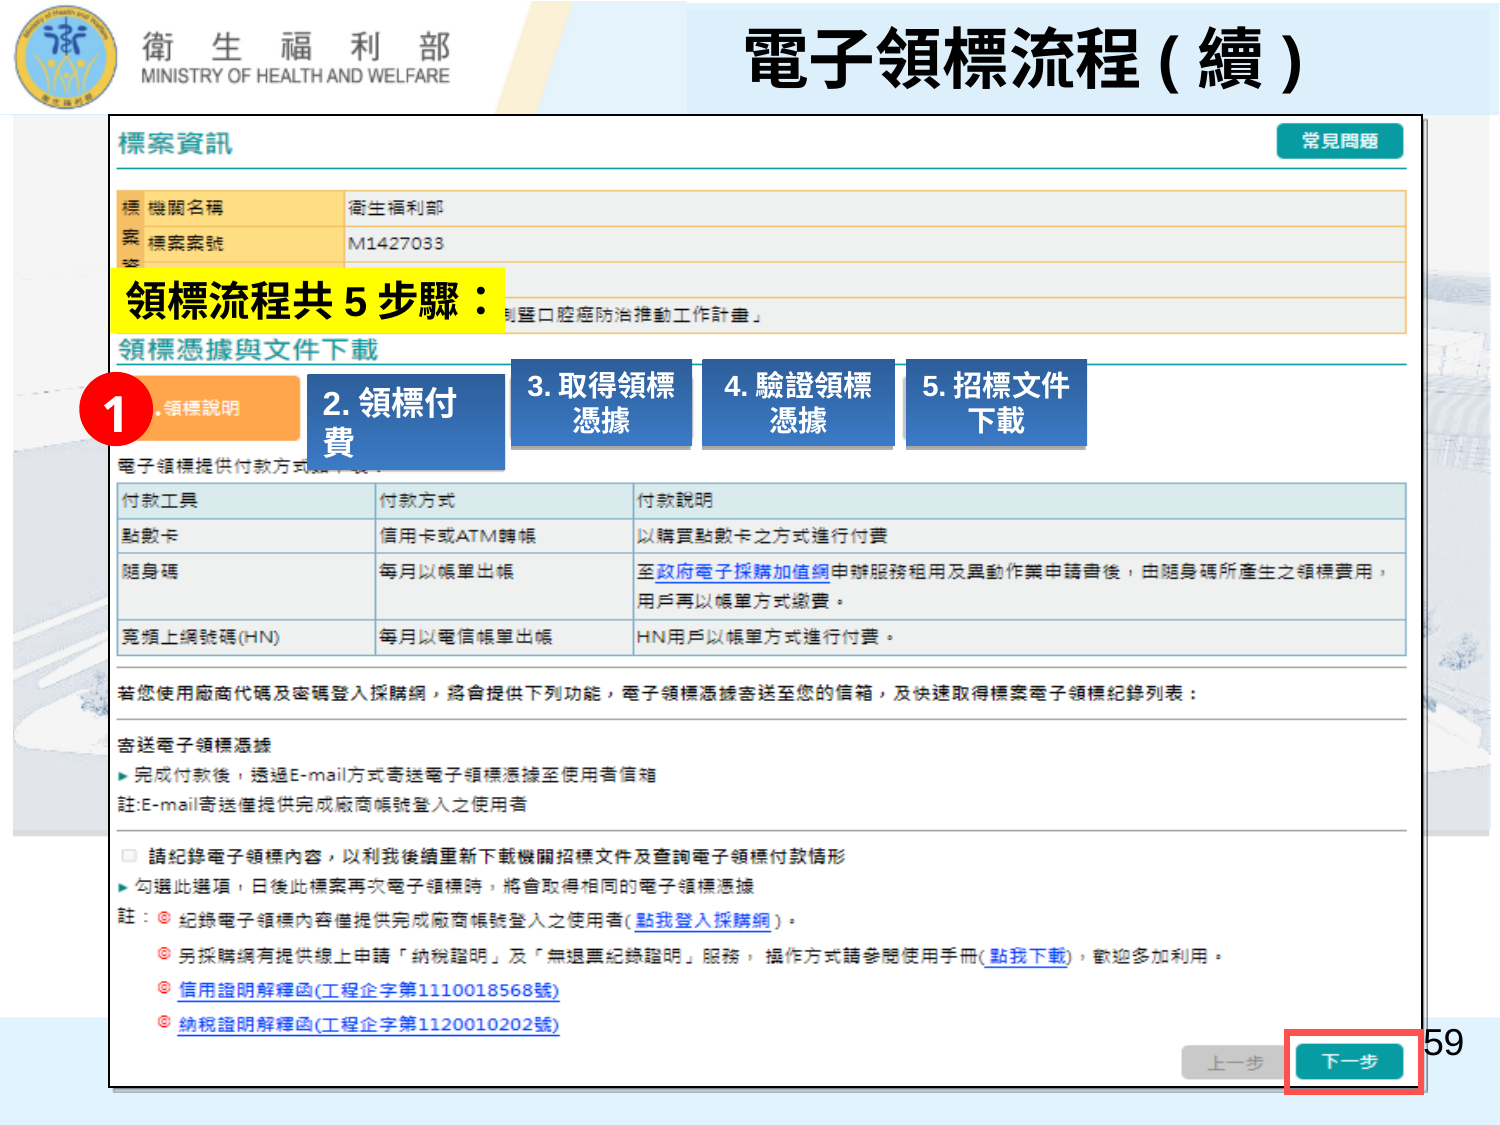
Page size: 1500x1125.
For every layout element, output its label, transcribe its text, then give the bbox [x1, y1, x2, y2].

text_box 電子領標流程(續) [571, 9, 1474, 105]
text_box 5.招標文件下載 [906, 359, 1088, 446]
picture [110, 116, 1421, 1087]
text_box 1 [79, 371, 154, 447]
text_box 3.取得領標憑據 [511, 359, 693, 446]
text_box 2.領標付費 [307, 374, 506, 431]
text_box 領標流程共5步驟： [110, 267, 506, 334]
text_box 59 [1408, 1010, 1500, 1070]
text_box 4.驗證領標憑據 [702, 359, 895, 446]
picture [1290, 1036, 1418, 1087]
